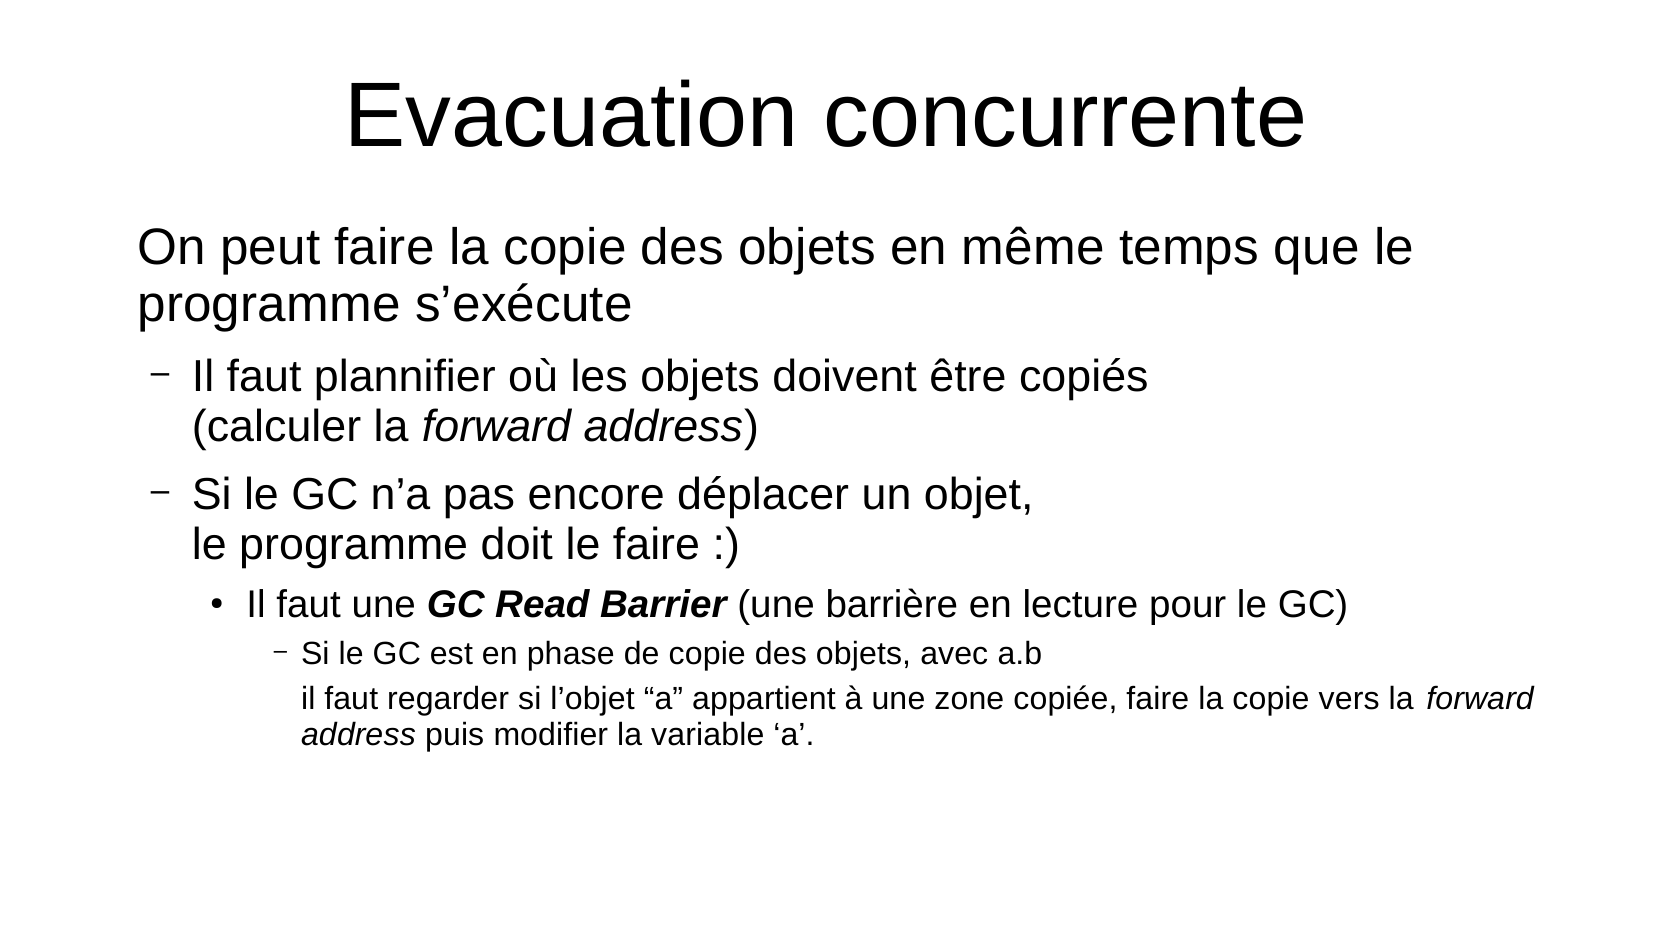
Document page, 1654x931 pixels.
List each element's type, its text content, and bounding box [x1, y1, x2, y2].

title Evacuation concurrente [82, 37, 1571, 193]
list On peut faire la copie des objets en même temps que le programme s’exécute Il faut plannifier où les objets doivent être copiés (calculer la forward address) Si le GC n’a pas encore déplacer un objet, le programme doit le faire :) Il faut une GC Read Barrier (une barrière en lecture pour le GC) Si le GC est en phase de copie des objets, avec a.b il faut regarder si l’objet “a” appartient à une zone copiée, faire la copie vers la forward address puis modifier la variable ‘a’. [82, 217, 1571, 758]
